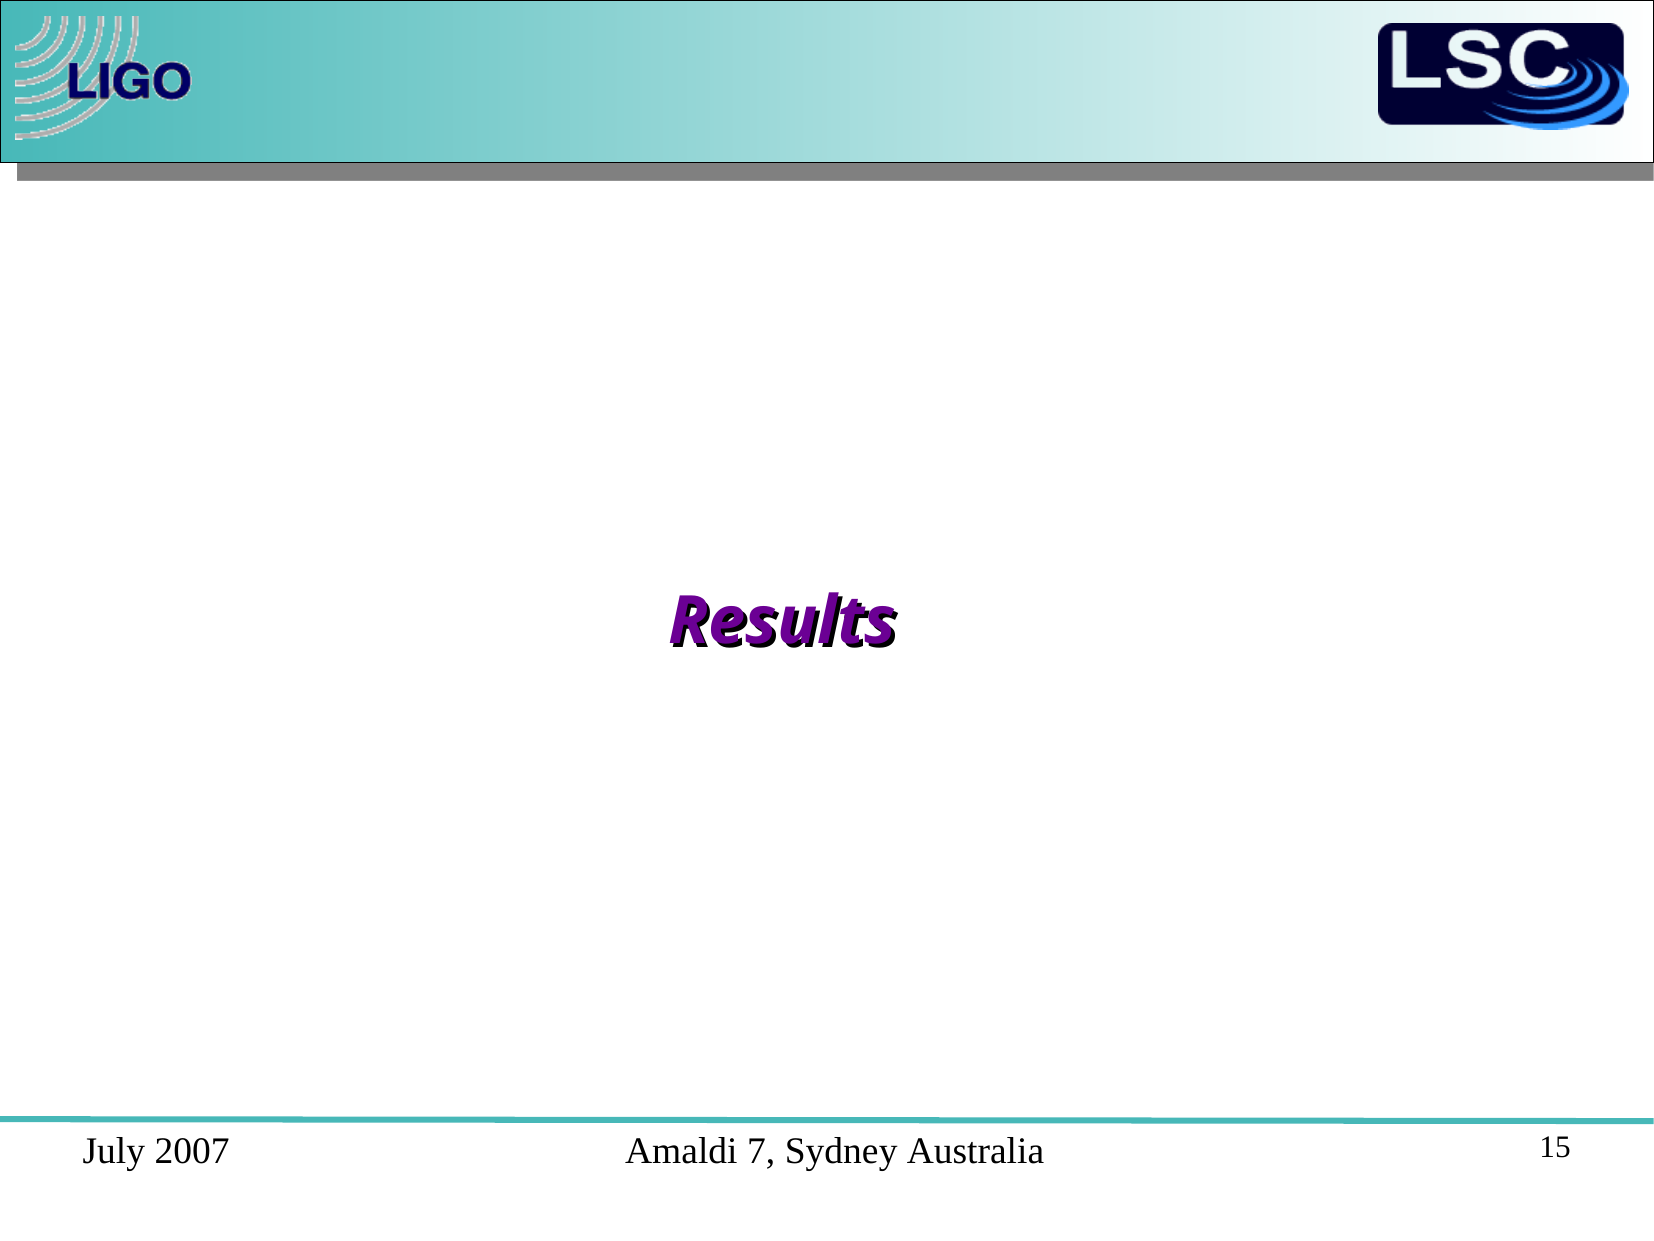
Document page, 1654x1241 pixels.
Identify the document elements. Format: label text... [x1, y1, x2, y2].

picture [15, 16, 192, 140]
text_box Results [653, 565, 955, 691]
picture [1378, 23, 1629, 130]
